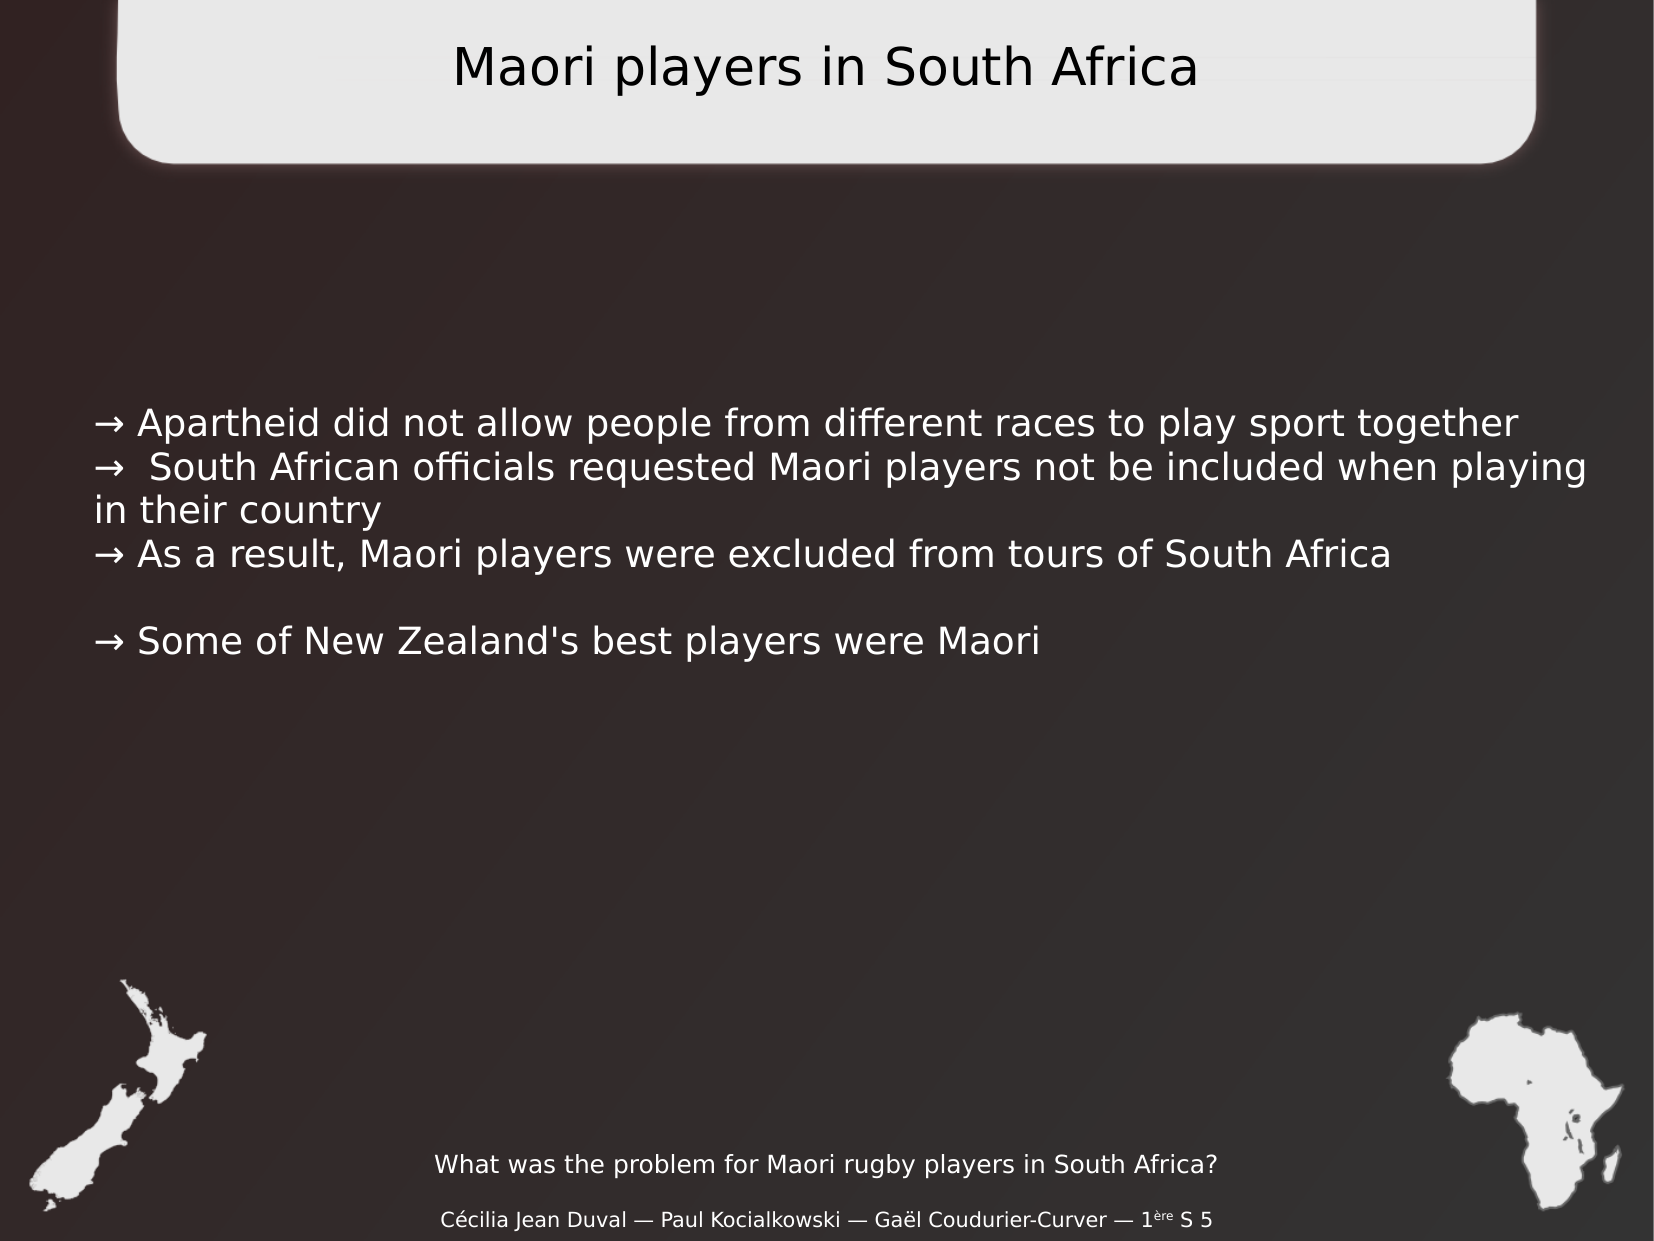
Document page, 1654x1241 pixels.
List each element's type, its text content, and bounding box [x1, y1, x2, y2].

picture [0, 0, 1654, 1241]
text_box What was the problem for Maori rugby players in South Africa? Cécilia Jean Duval — Paul Kocialkowski — Gaël Coudurier-Curver — 1ère S 5 [147, 1142, 1506, 1241]
text_box Maori players in South Africa [147, 29, 1506, 105]
text_box → Apartheid did not allow people from different races to play sport together → South African officials requested Maori players not be included when playing in their country → As a result, Maori players were excluded from tours of South Africa → Some of New Zealand's best players were Maori [78, 394, 1615, 671]
